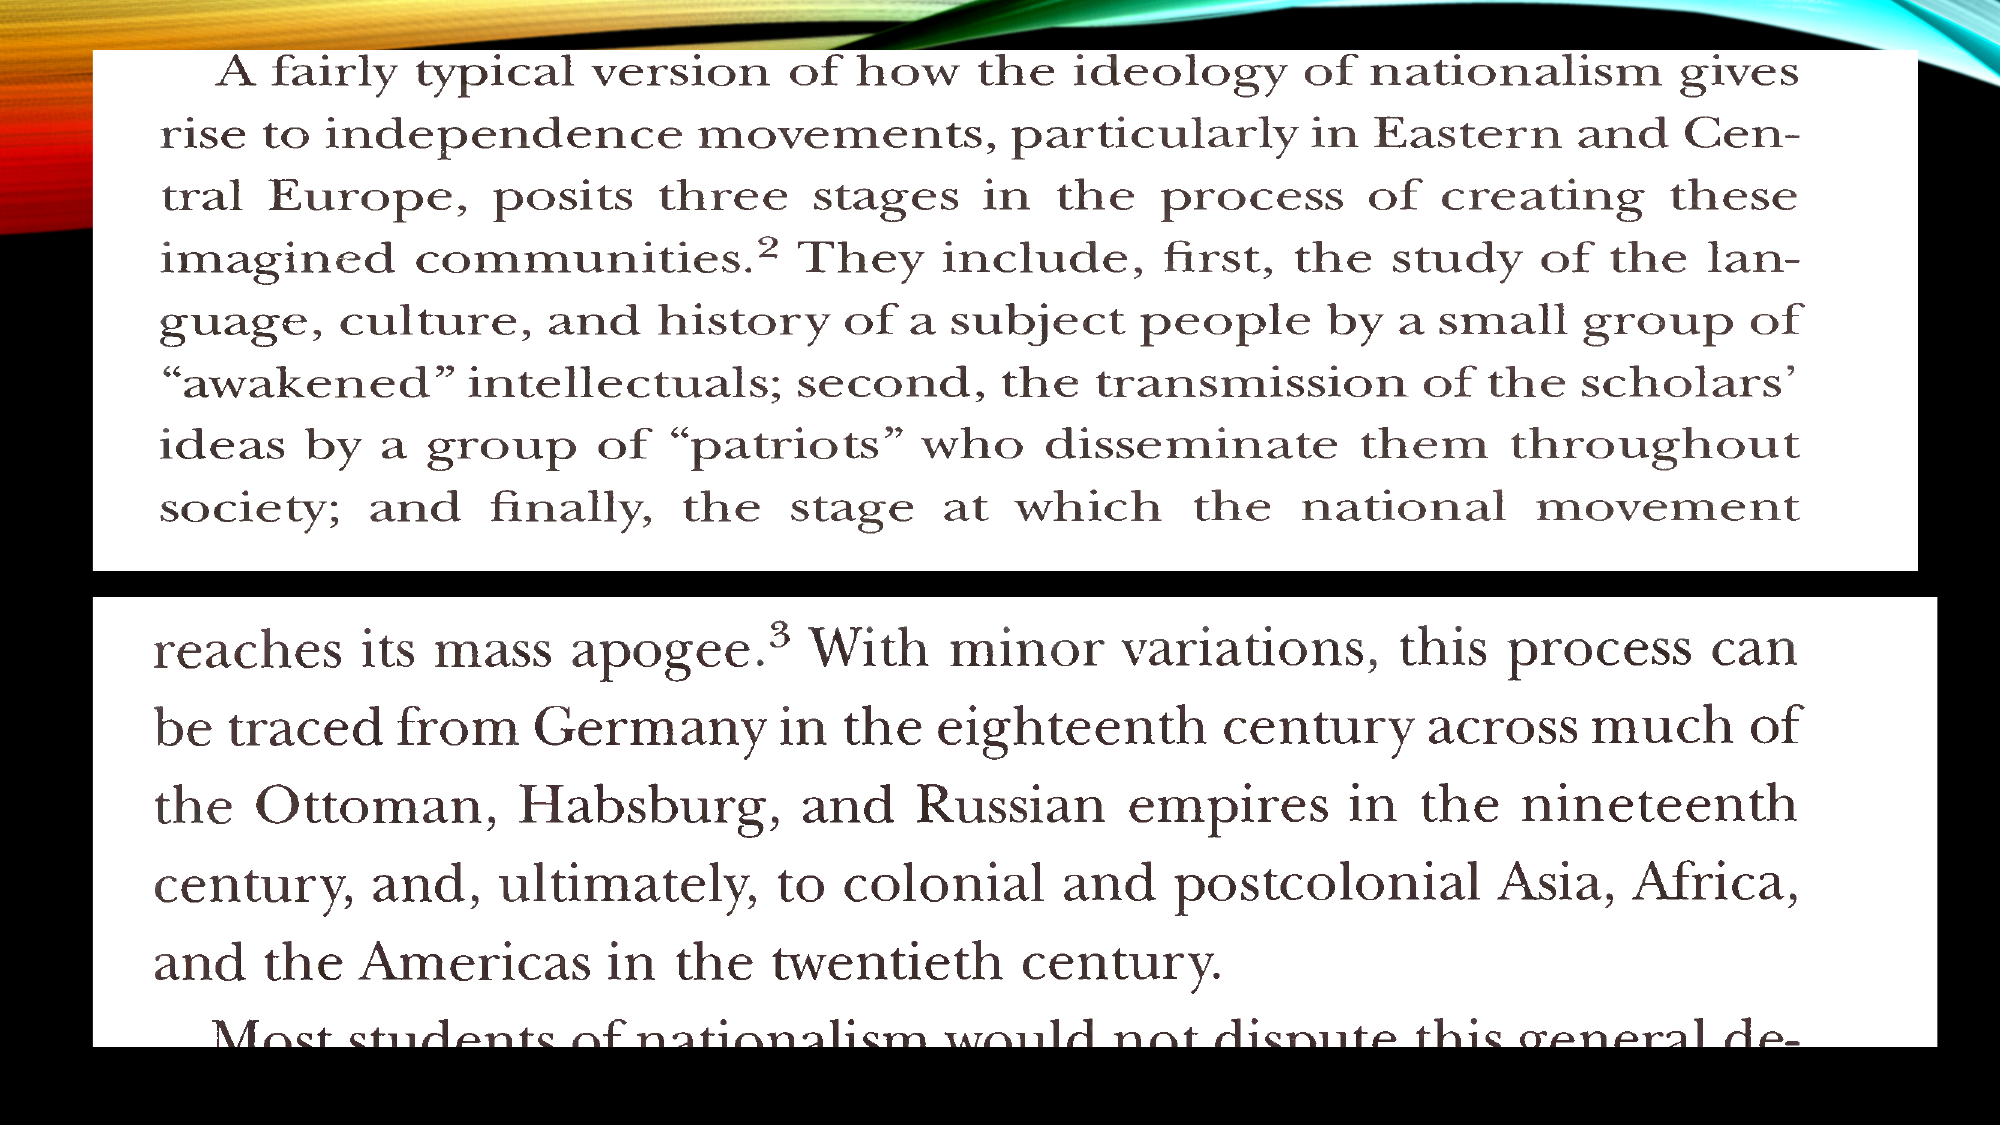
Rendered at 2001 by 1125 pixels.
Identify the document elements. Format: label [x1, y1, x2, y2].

picture [92, 50, 1918, 571]
picture [92, 597, 1938, 1047]
